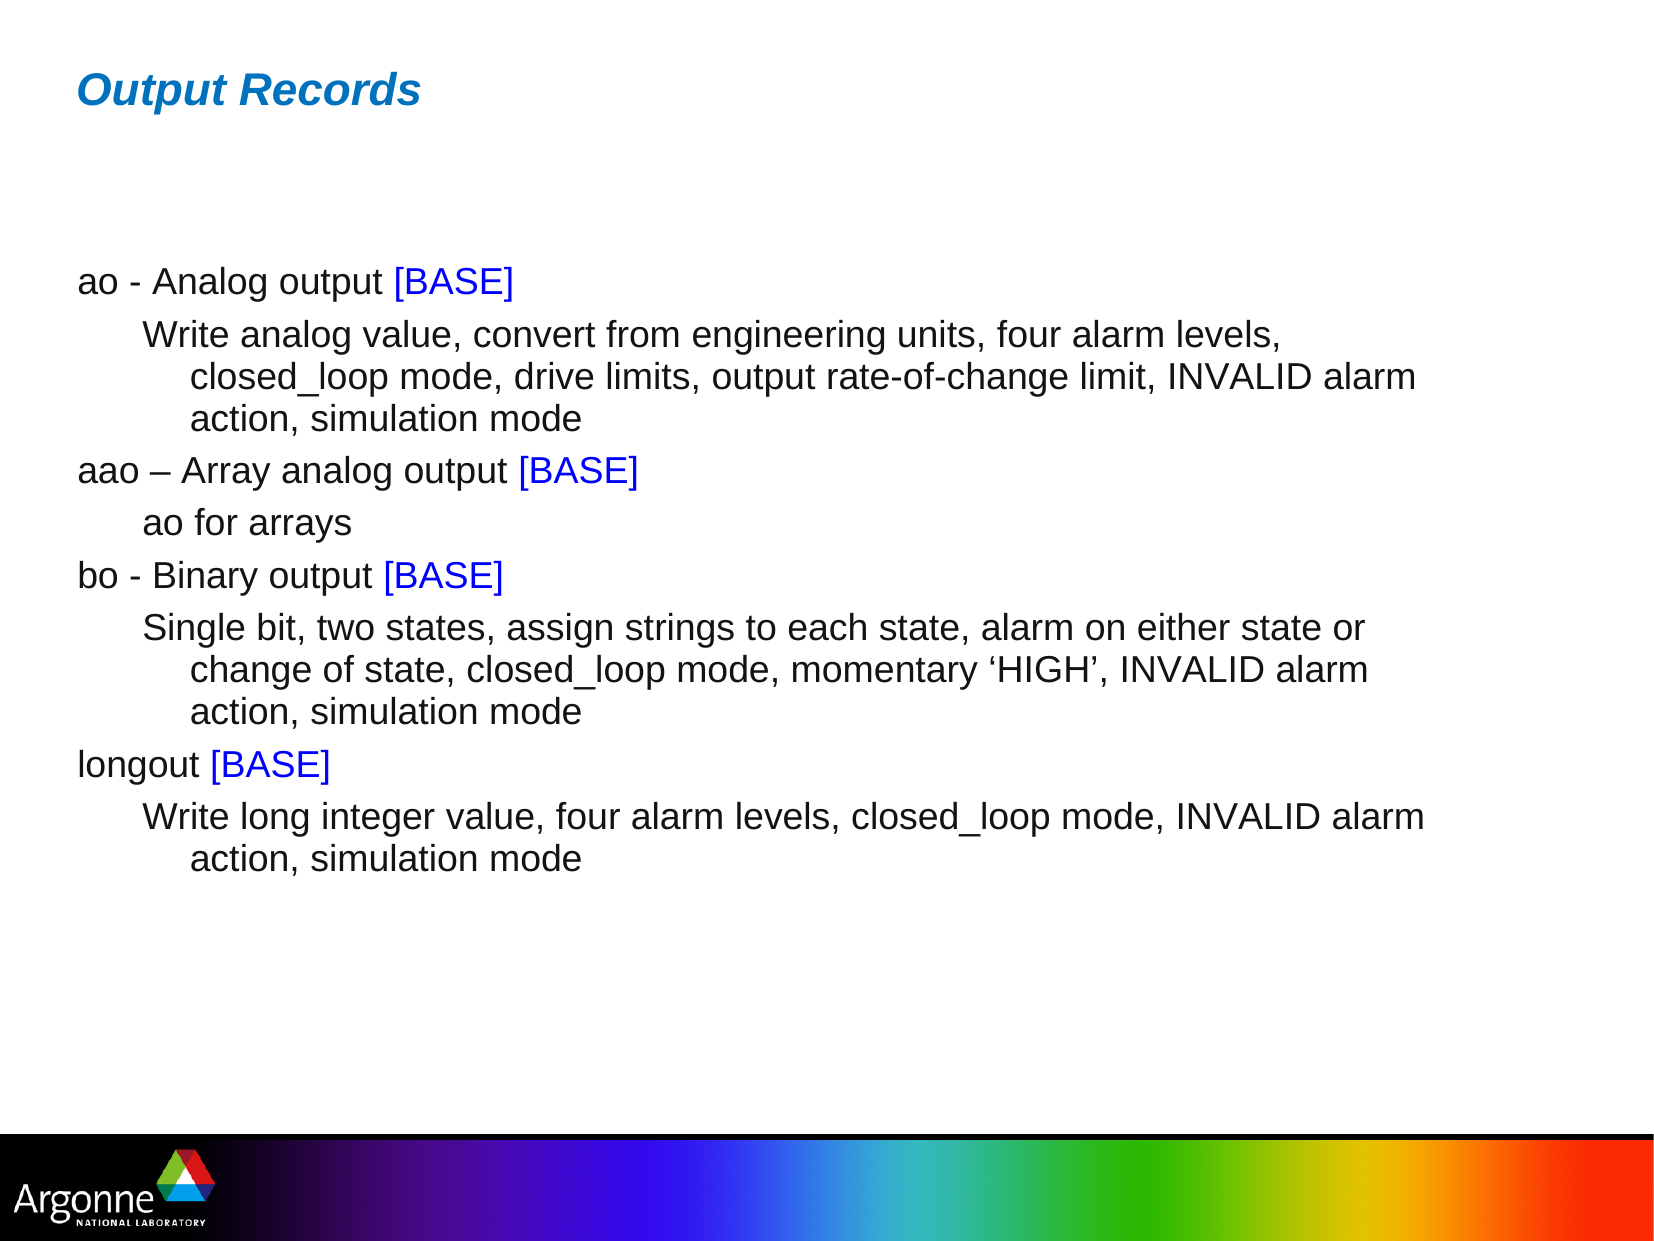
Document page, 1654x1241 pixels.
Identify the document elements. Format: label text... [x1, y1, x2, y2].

picture [0, 1134, 1654, 1241]
title Output Records [61, 45, 1500, 123]
list ao - Analog output [BASE] Write analog value, convert from engineering units, four alarm levels, closed_loop mode, drive limits, output rate-of-change limit, INVALID alarm action, simulation mode aao – Array analog output [BASE] ao for arrays bo - Binary output [BASE] Single bit, two states, assign strings to each state, alarm on either state or change of state, closed_loop mode, momentary ‘HIGH’, INVALID alarm action, simulation mode longout [BASE] Write long integer value, four alarm levels, closed_loop mode, INVALID alarm action, simulation mode [62, 253, 1498, 1066]
